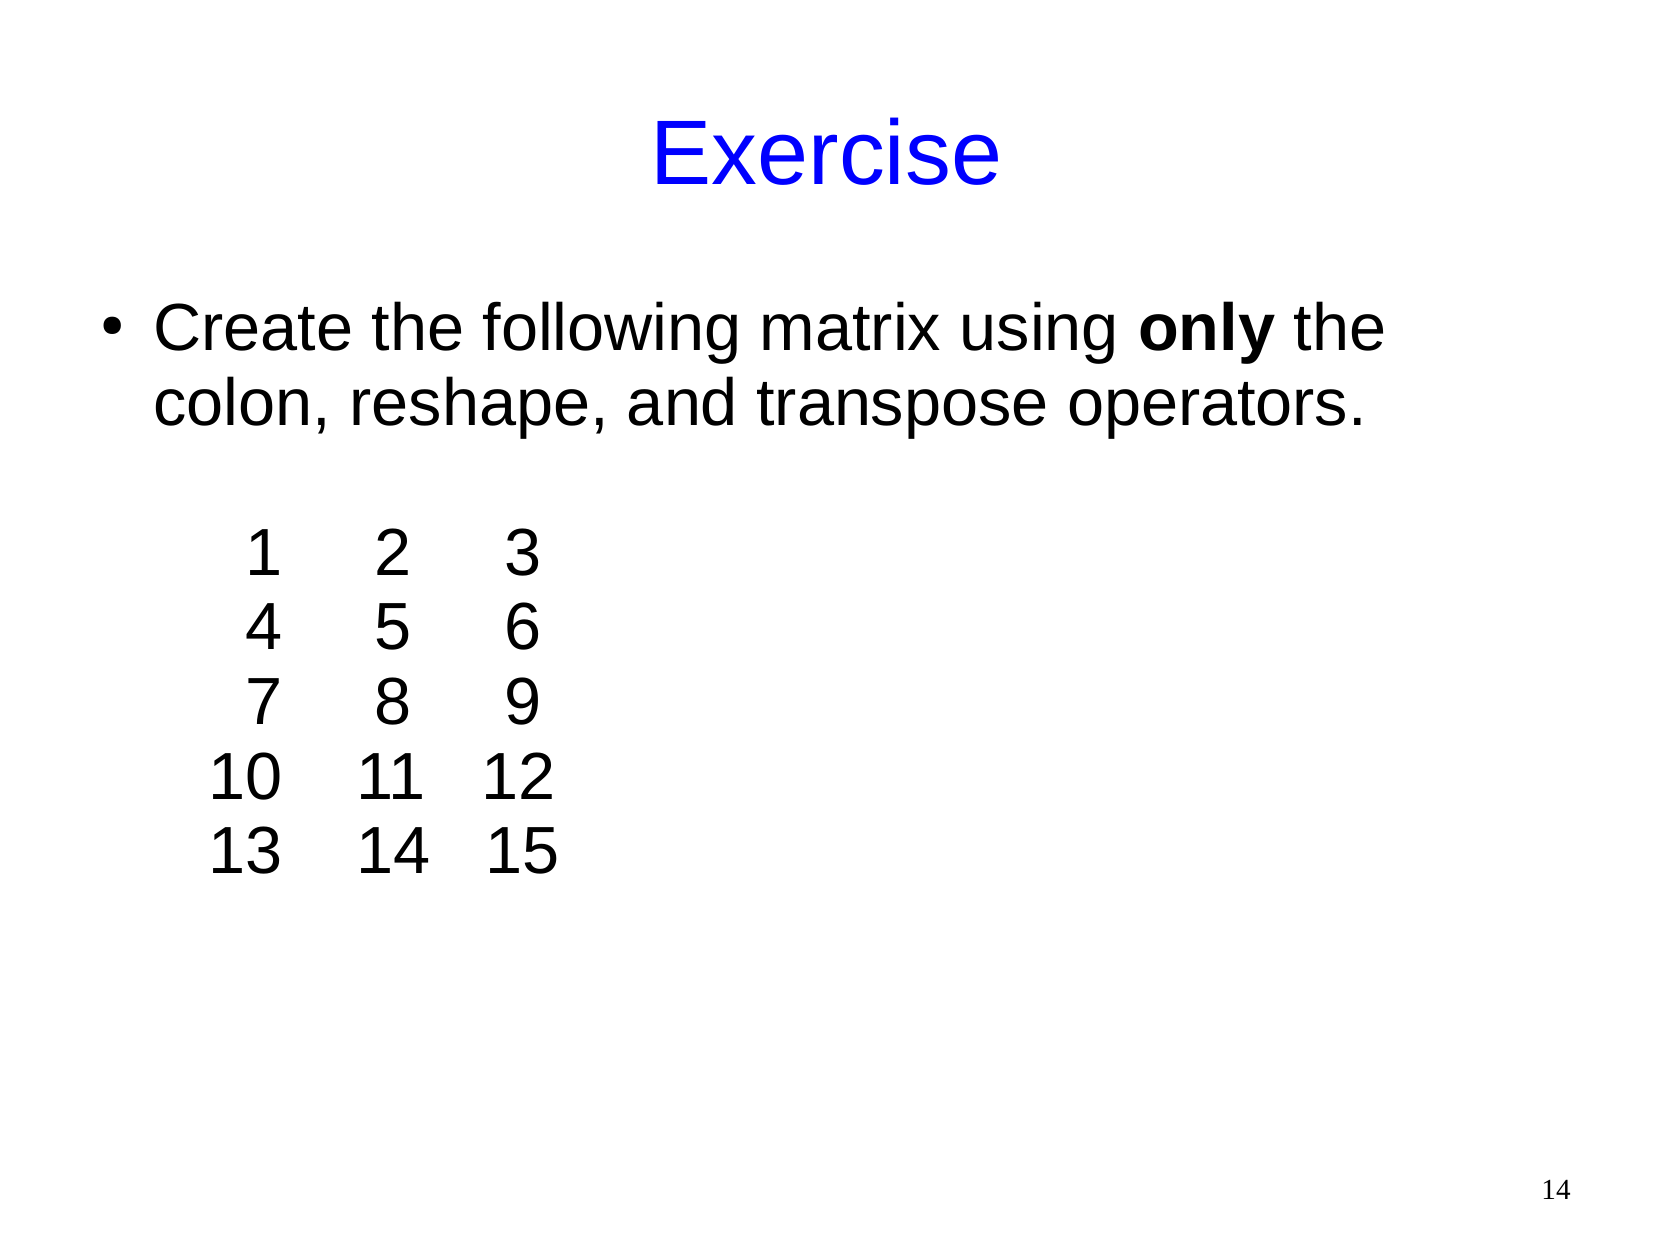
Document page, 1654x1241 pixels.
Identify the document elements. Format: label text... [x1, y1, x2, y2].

title Exercise [82, 49, 1571, 257]
list Create the following matrix using only the colon, reshape, and transpose operators. 1 2 3 4 5 6 7 8 9 10 11 12 13 14 15 [82, 290, 1571, 1109]
